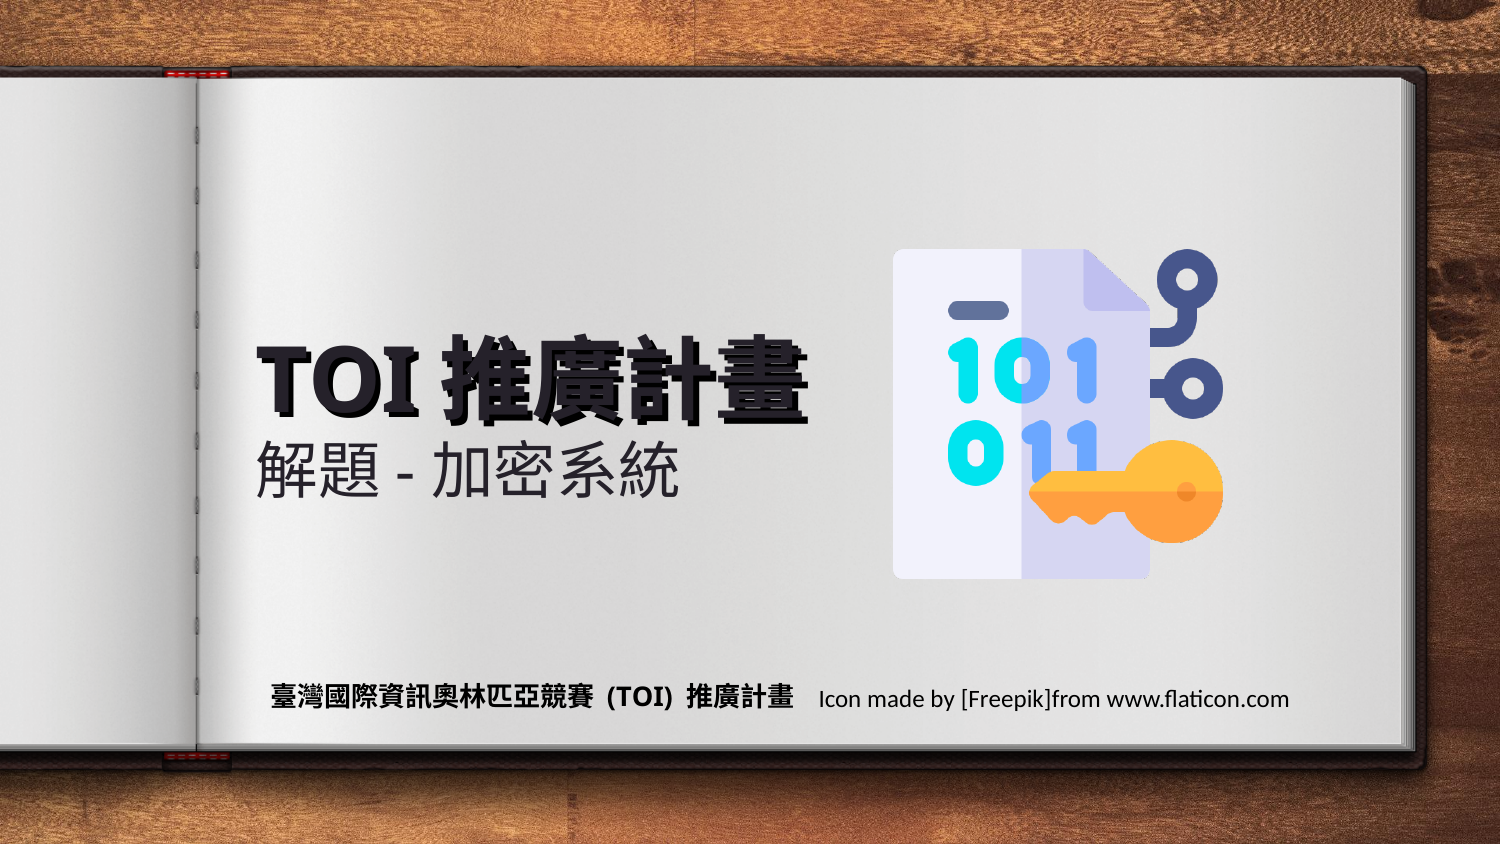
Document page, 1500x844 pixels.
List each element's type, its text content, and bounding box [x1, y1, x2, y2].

text_box Icon made by [Freepik]from www.flaticon.com [804, 675, 1385, 720]
title TOI推廣計畫 解題-加密系統 [240, 262, 893, 565]
picture [893, 249, 1223, 579]
